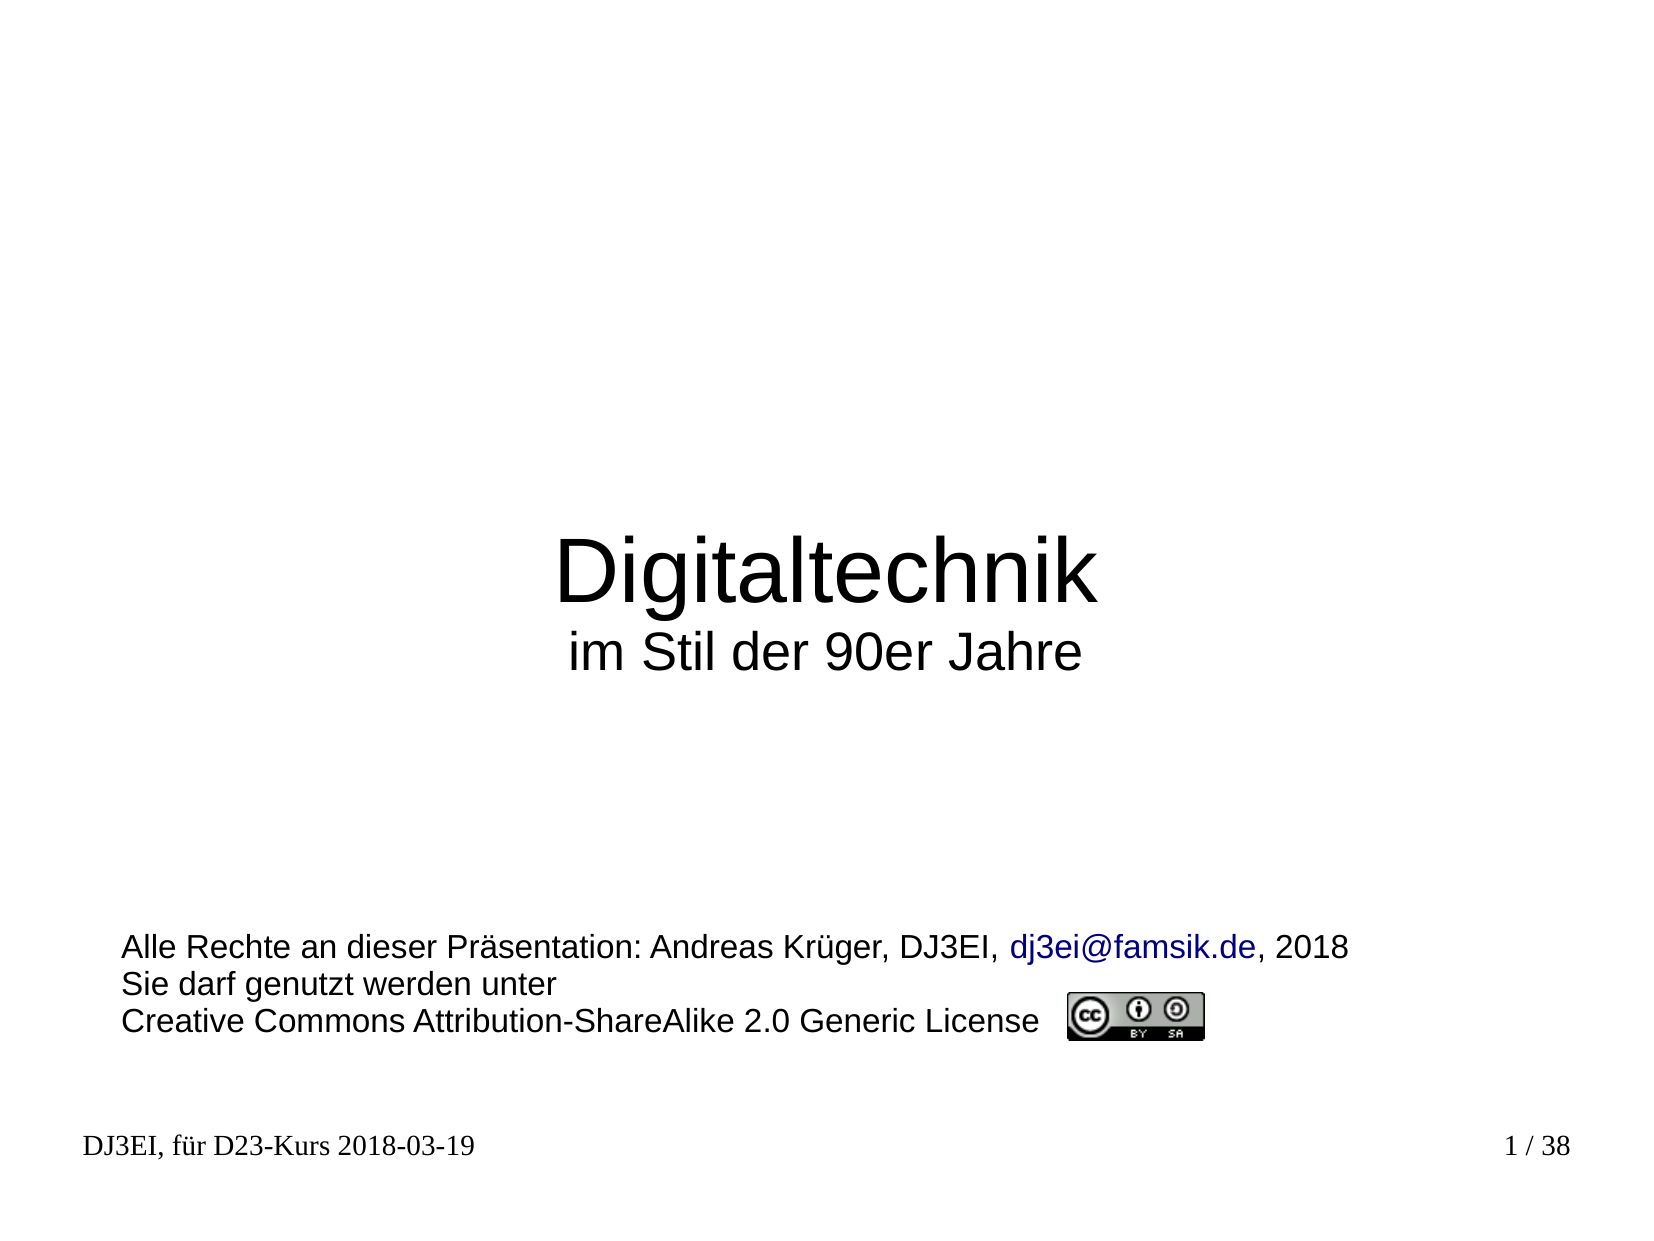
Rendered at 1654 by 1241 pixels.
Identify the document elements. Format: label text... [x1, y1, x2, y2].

text_box Alle Rechte an dieser Präsentation: Andreas Krüger, DJ3EI, dj3ei@famsik.de, 2018 Sie darf genutzt werden unter Creative Commons Attribution-ShareAlike 2.0 Generic License [106, 921, 1542, 1087]
title Digitaltechnik im Stil der 90er Jahre [82, 398, 1571, 804]
picture [1067, 992, 1205, 1041]
